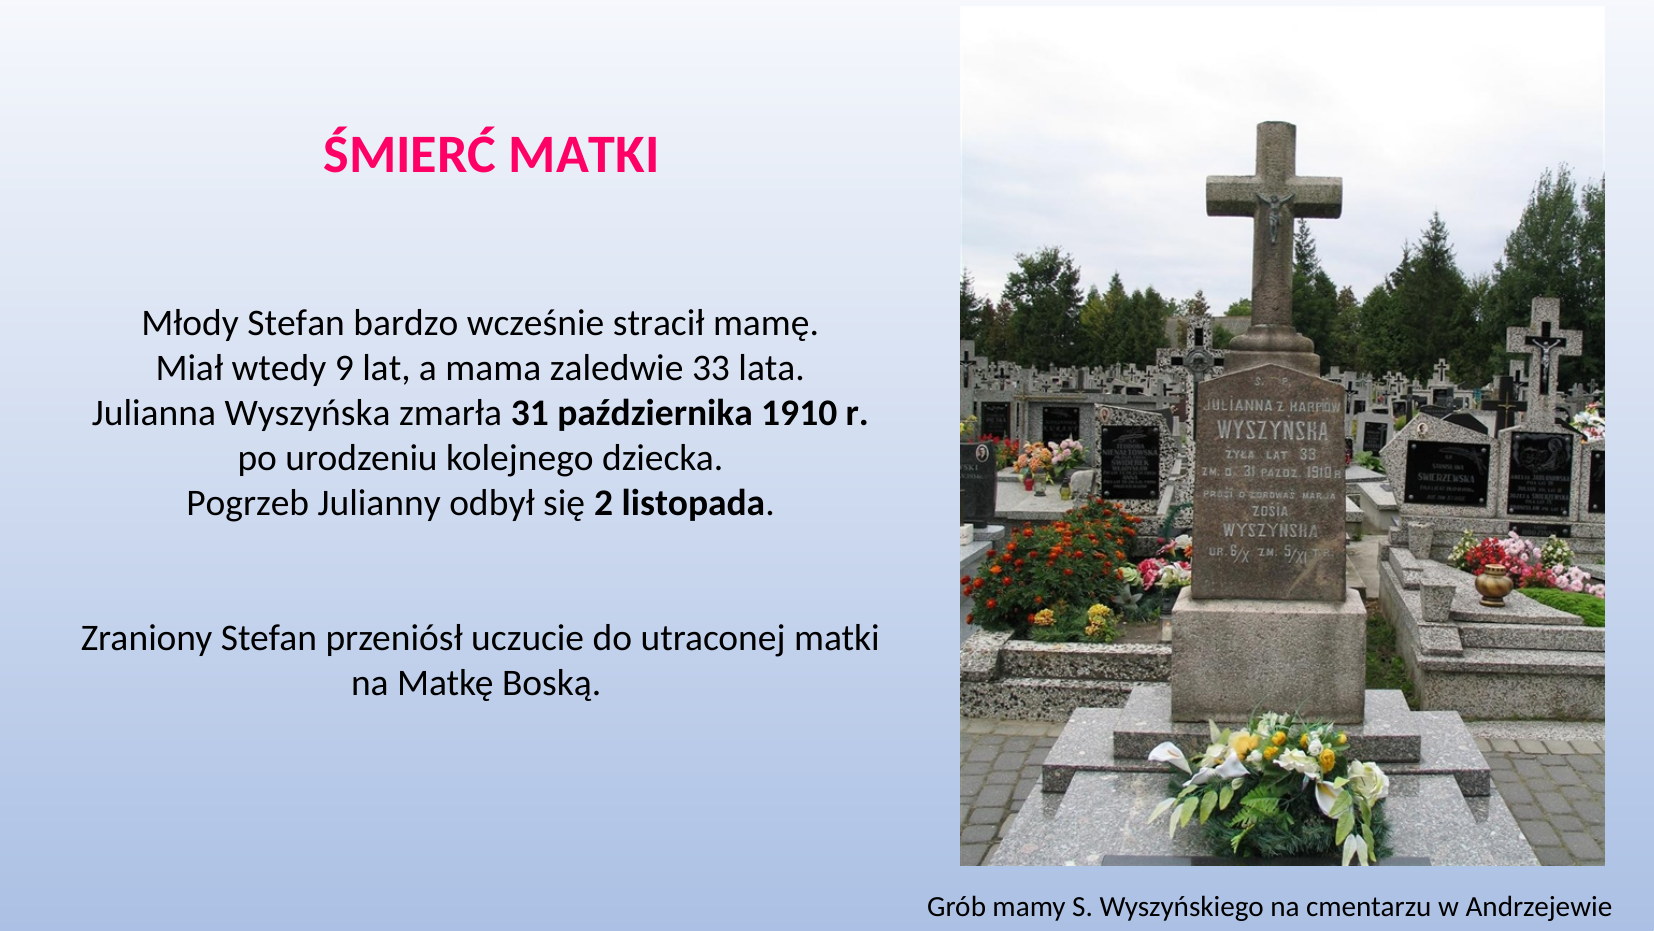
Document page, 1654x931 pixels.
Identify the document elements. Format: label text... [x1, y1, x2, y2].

text_box Młody Stefan bardzo wcześnie stracił mamę. Miał wtedy 9 lat, a mama zaledwie 33 lata. Julianna Wyszyńska zmarła 31 października 1910 r. po urodzeniu kolejnego dziecka. Pogrzeb Julianny odbył się 2 listopada. Zraniony Stefan przeniósł uczucie do utraconej matki na Matkę Boską. [49, 290, 912, 715]
text_box ŚMIERĆ MATKI [308, 124, 774, 206]
text_box Grób mamy S. Wyszyńskiego na cmentarzu w Andrzejewie [911, 879, 1635, 931]
picture [960, 7, 1605, 866]
